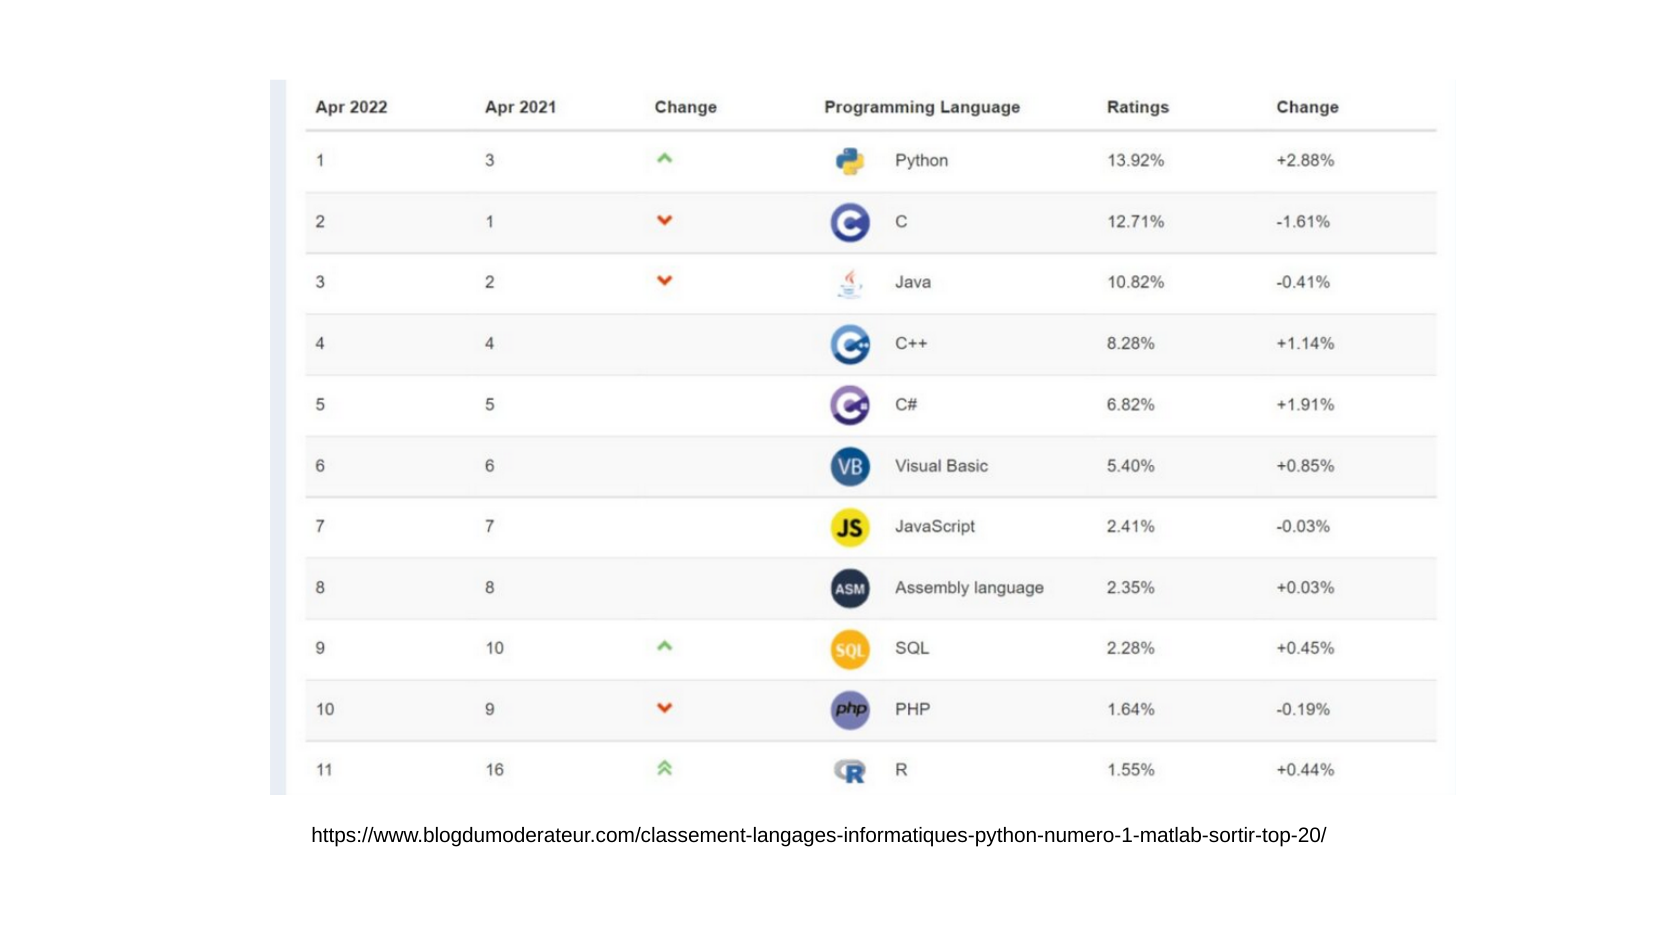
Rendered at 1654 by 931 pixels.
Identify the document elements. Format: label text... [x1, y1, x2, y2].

picture [270, 44, 1456, 795]
title https://www.blogdumoderateur.com/classement-langages-informatiques-python-numero-1-matlab-sortir-top-20/ [75, 795, 1564, 876]
